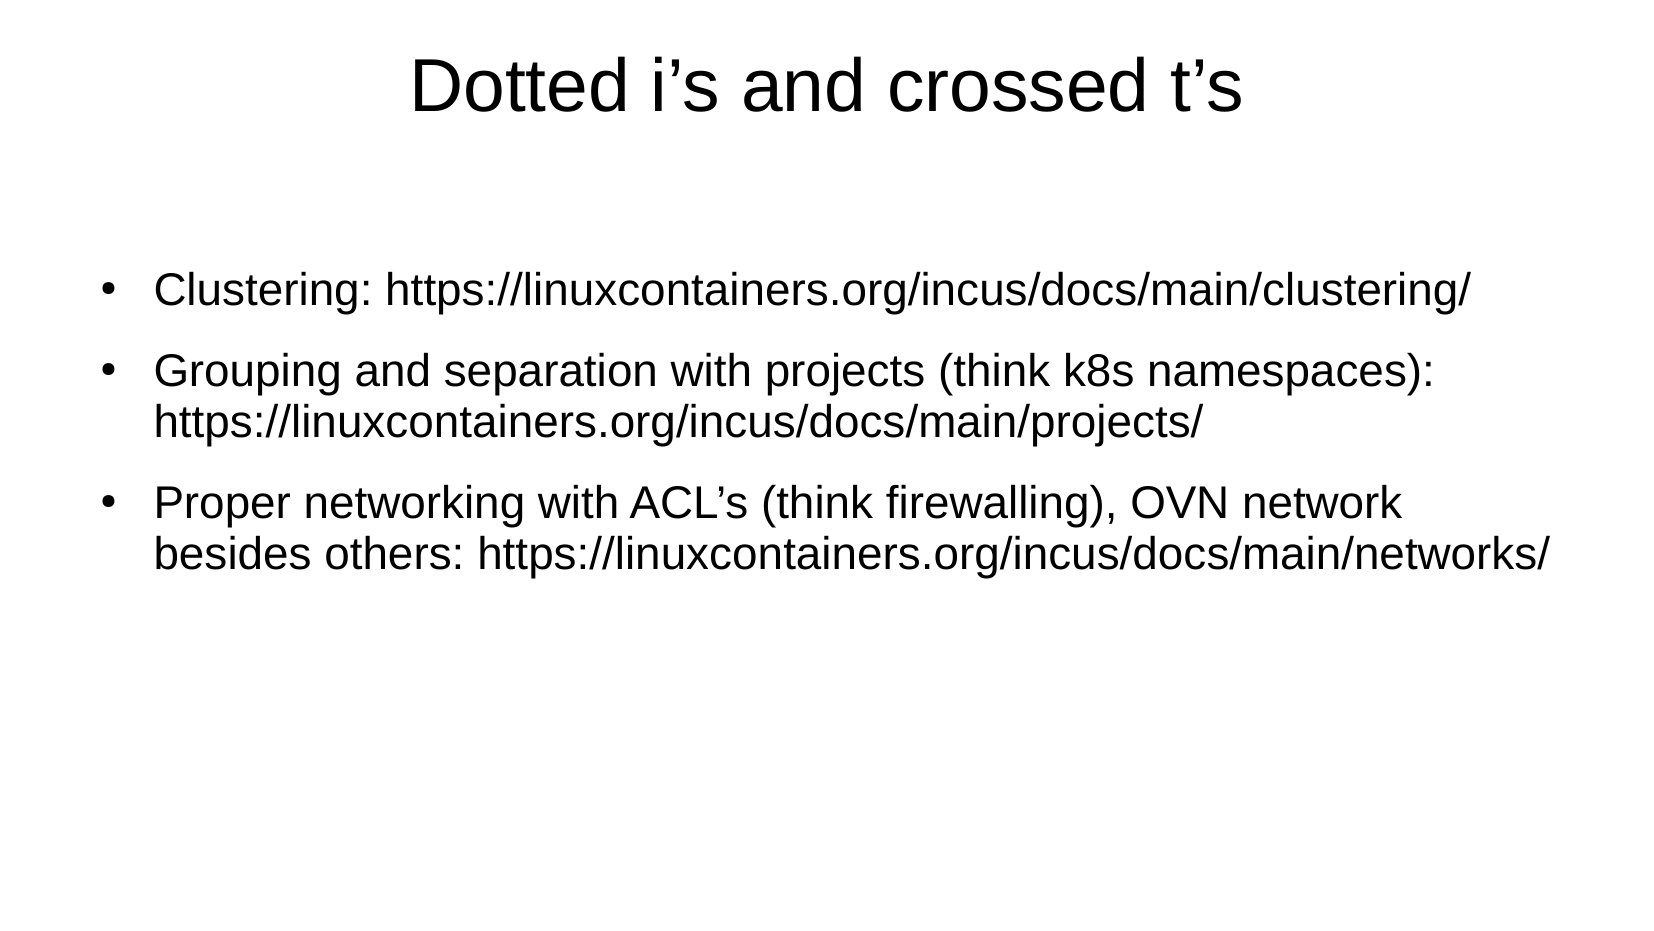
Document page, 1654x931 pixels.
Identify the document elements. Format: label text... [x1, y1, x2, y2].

list Clustering: https://linuxcontainers.org/incus/docs/main/clustering/​ Grouping and separation with projects (think k8s namespaces): https://linuxcontainers.org/incus/docs/main/projects/ Proper networking with ACL’s (think firewalling), OVN network besides others: https://linuxcontainers.org/incus/docs/main/networks/ [82, 263, 1571, 804]
title Dotted i’s and crossed t’s [82, 7, 1571, 163]
